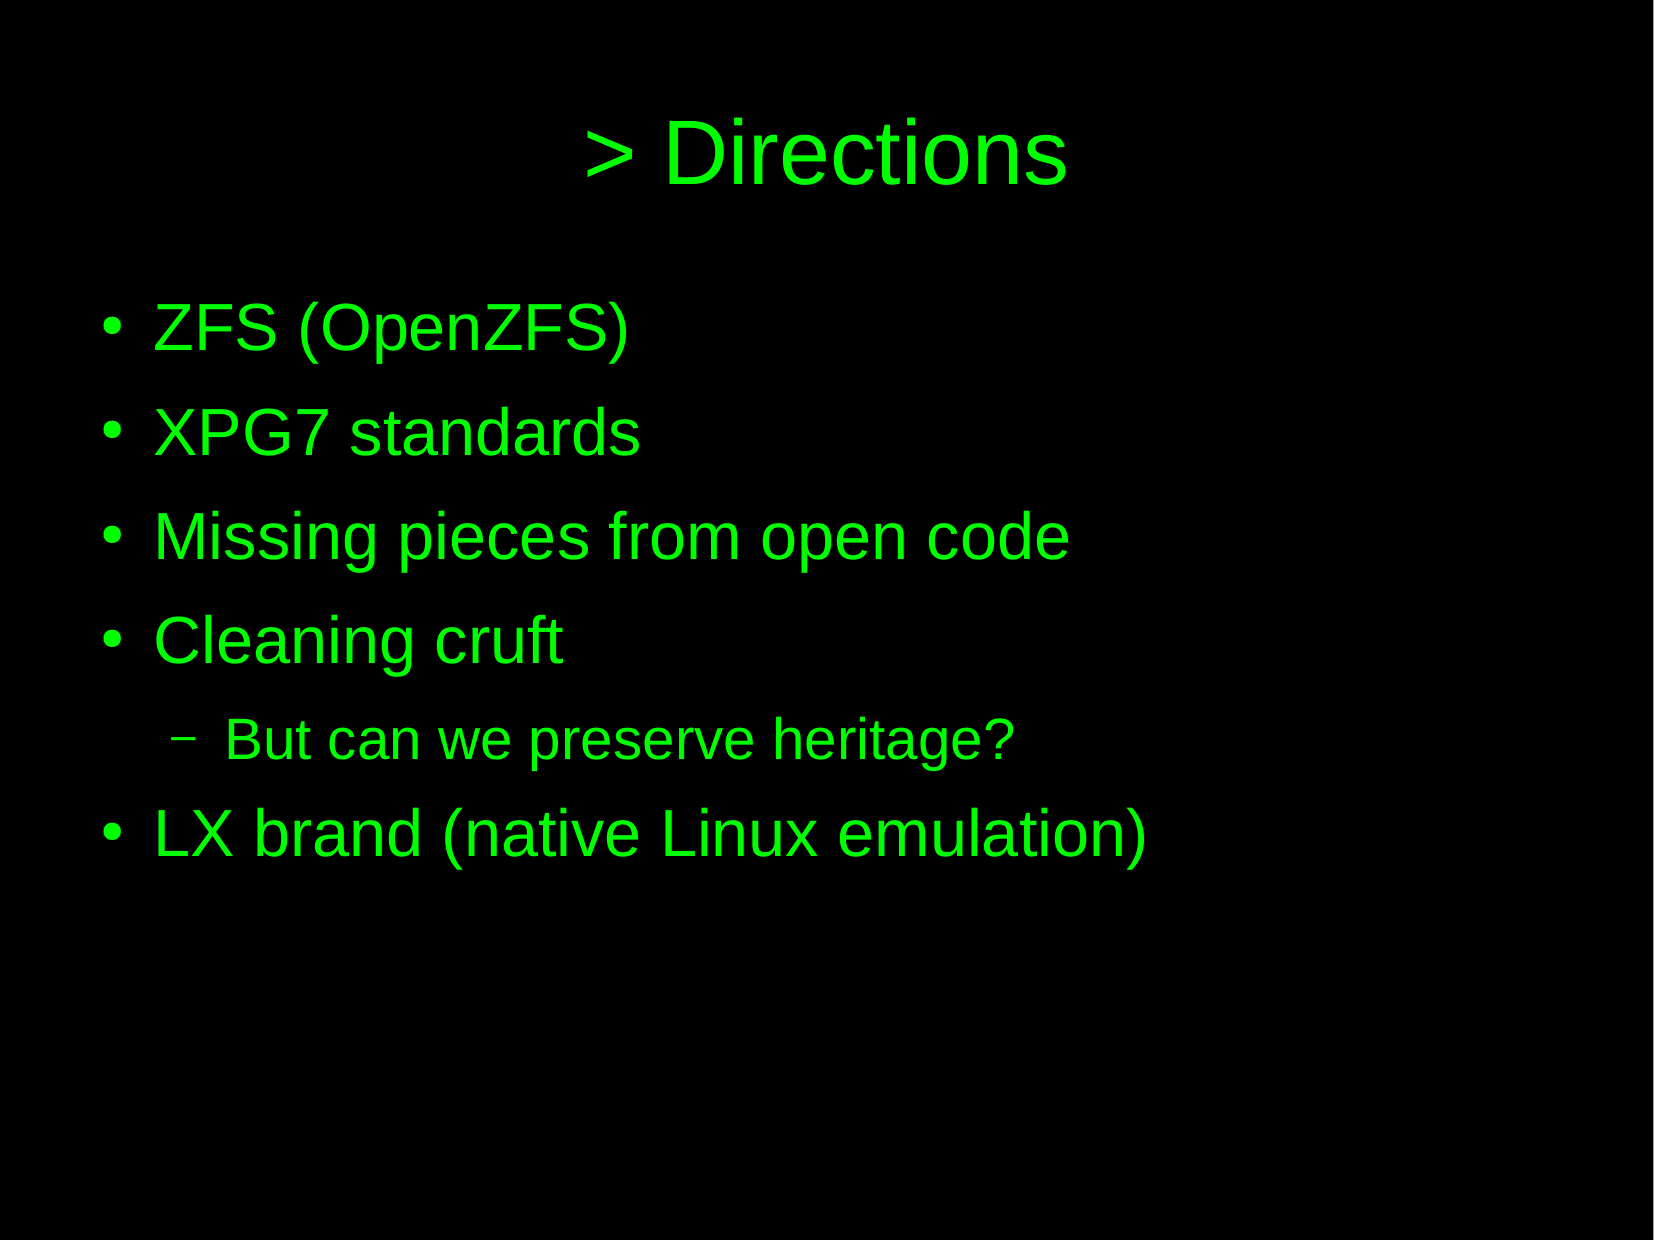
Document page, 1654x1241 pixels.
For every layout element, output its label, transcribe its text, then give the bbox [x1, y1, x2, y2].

title > Directions [82, 49, 1571, 257]
list ZFS (OpenZFS) XPG7 standards Missing pieces from open code Cleaning cruft But can we preserve heritage? LX brand (native Linux emulation) [82, 290, 1571, 1010]
